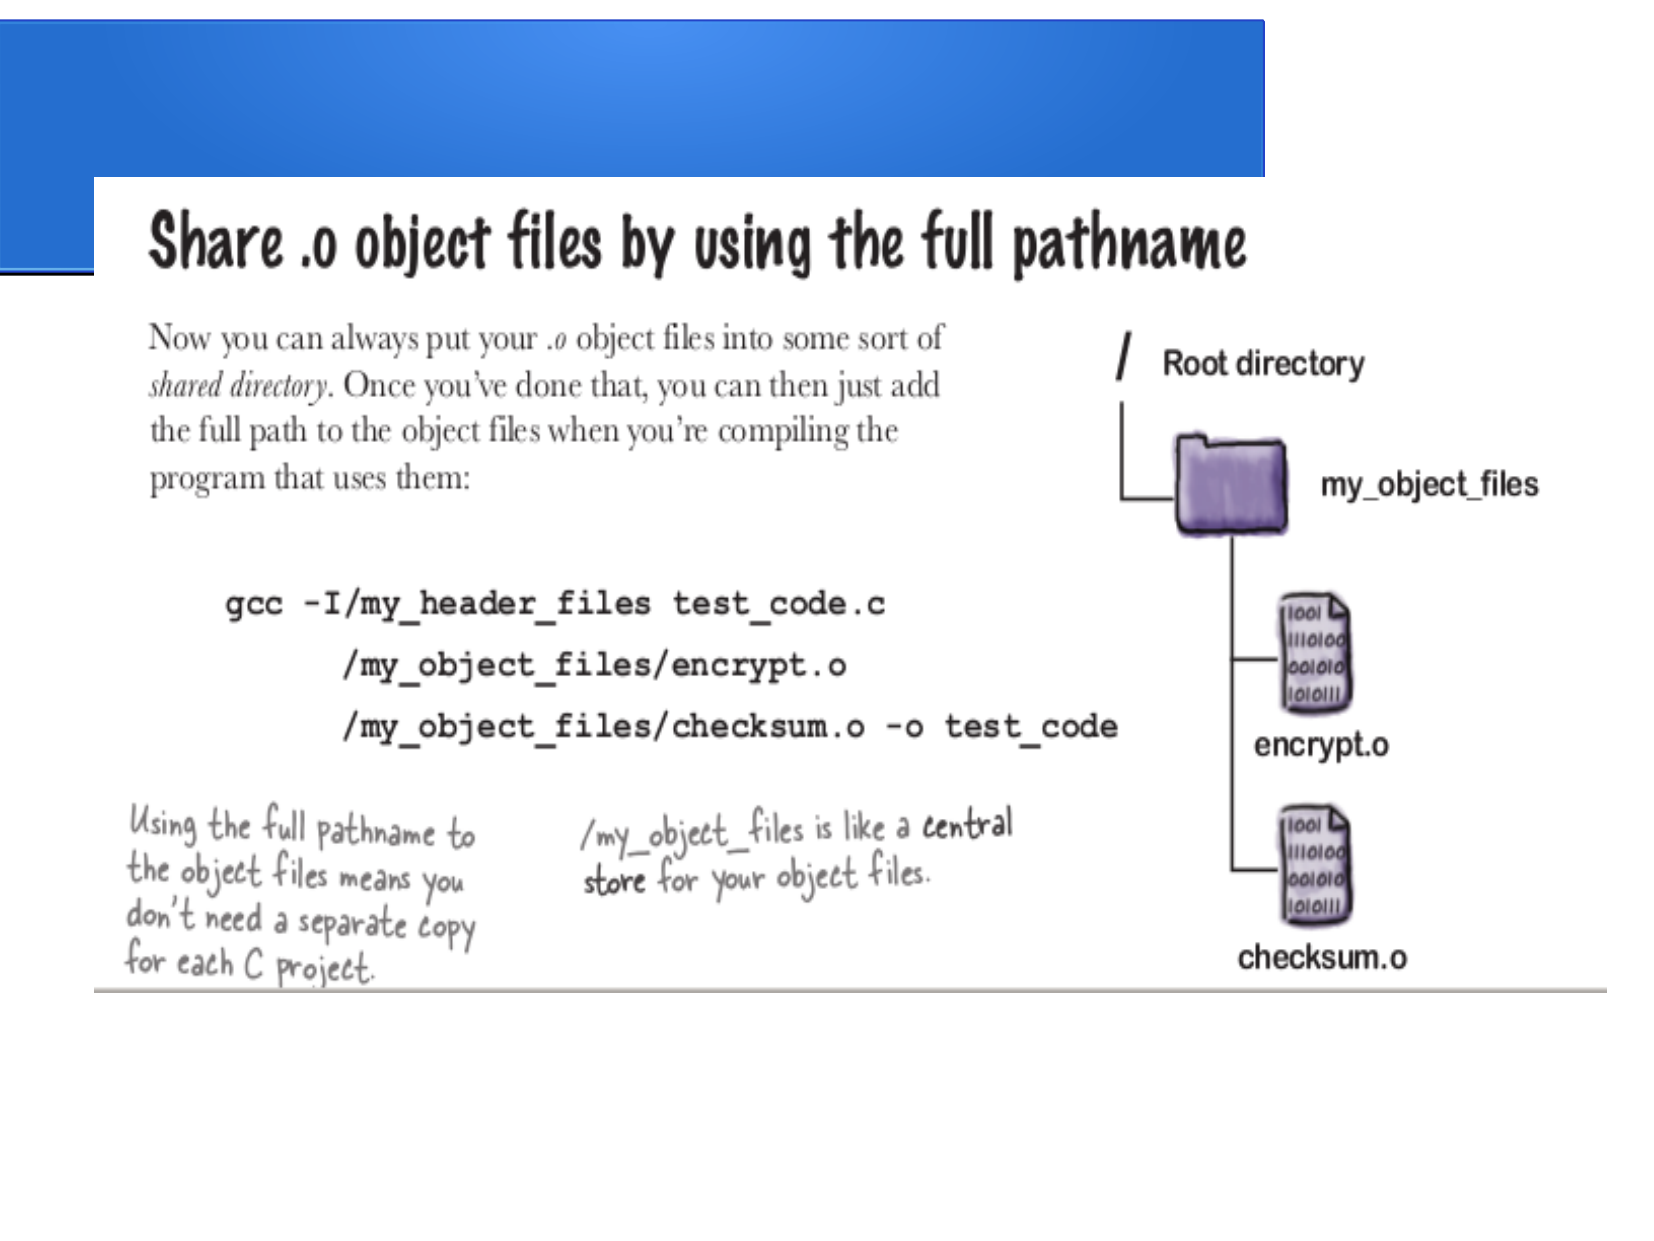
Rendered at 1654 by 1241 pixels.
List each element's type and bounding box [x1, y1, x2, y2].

picture [94, 177, 1607, 993]
